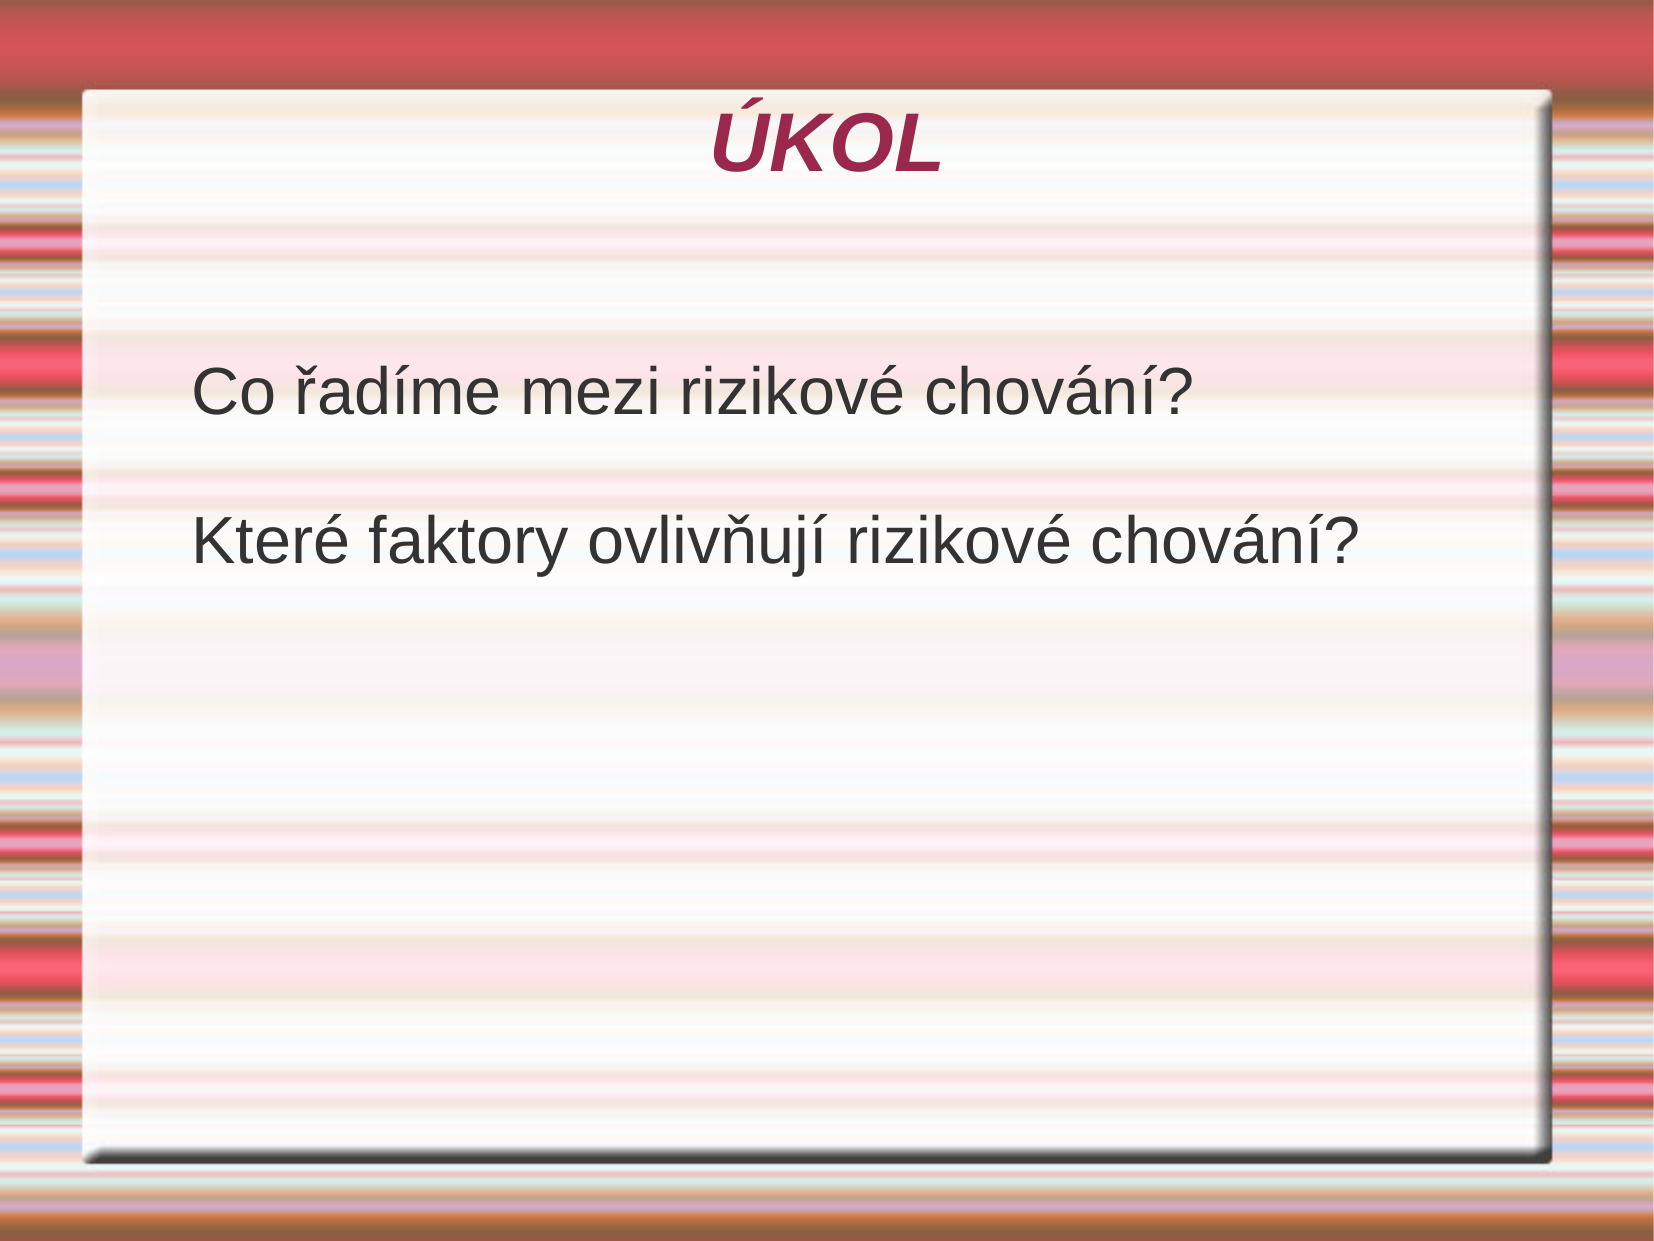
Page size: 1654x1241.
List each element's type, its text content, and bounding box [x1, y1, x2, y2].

list Co řadíme mezi rizikové chování? Které faktory ovlivňují rizikové chování? [134, 350, 1516, 1132]
title ÚKOL [121, 50, 1534, 237]
